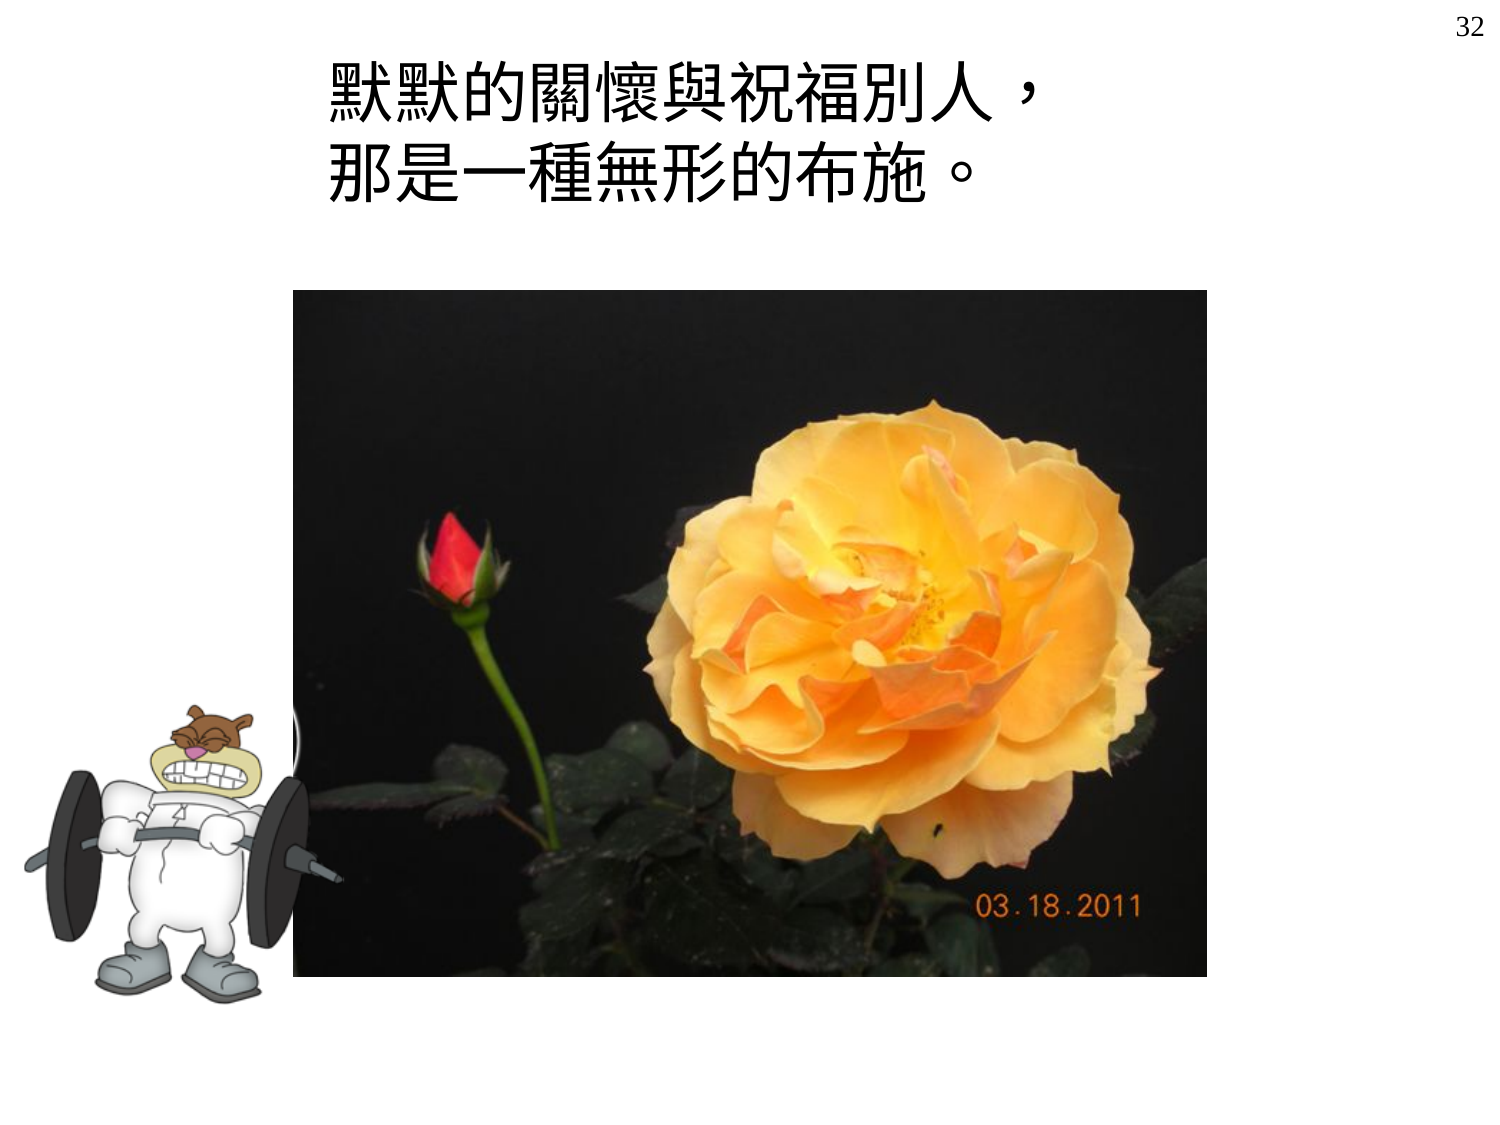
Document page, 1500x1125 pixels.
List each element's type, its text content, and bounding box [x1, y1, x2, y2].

text_box <編號> [1249, 0, 1500, 76]
picture [0, 290, 1207, 1012]
text_box 默默的關懷與祝福別人， 那是一種無形的布施。 [312, 43, 1077, 219]
